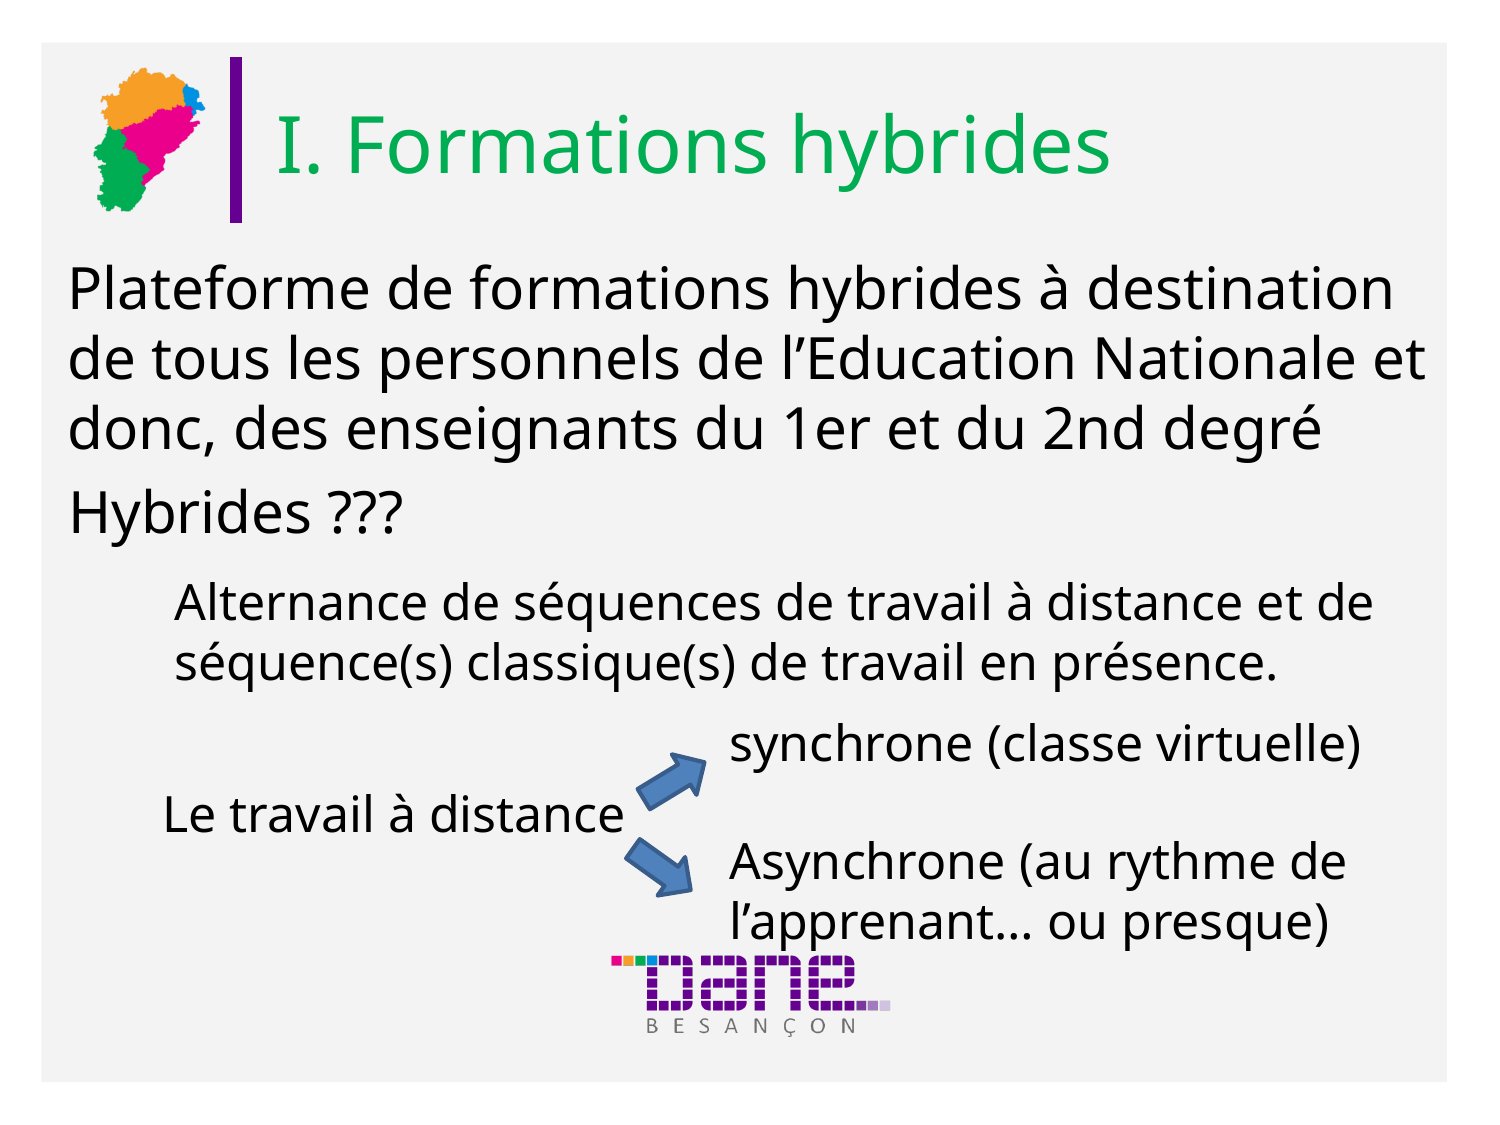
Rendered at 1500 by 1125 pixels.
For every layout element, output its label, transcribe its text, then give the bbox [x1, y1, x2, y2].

picture [64, 66, 219, 214]
text_box Le travail à distance [148, 775, 654, 850]
text_box Asynchrone (au rythme de l’apprenant… ou presque) [715, 822, 1465, 957]
picture [607, 952, 893, 1039]
text_box Alternance de séquences de travail à distance et de séquence(s) classique(s) de travail en présence. [159, 562, 1471, 698]
text_box [41, 43, 1447, 1082]
text_box I. Formations hybrides [262, 87, 1376, 193]
text_box Hybrides ??? [53, 468, 431, 553]
text_box Plateforme de formations hybrides à destination de tous les personnels de l’Education Nationale et donc, des enseignants du 1er et du 2nd degré [53, 244, 1465, 539]
text_box synchrone (classe virtuelle) [715, 704, 1377, 779]
